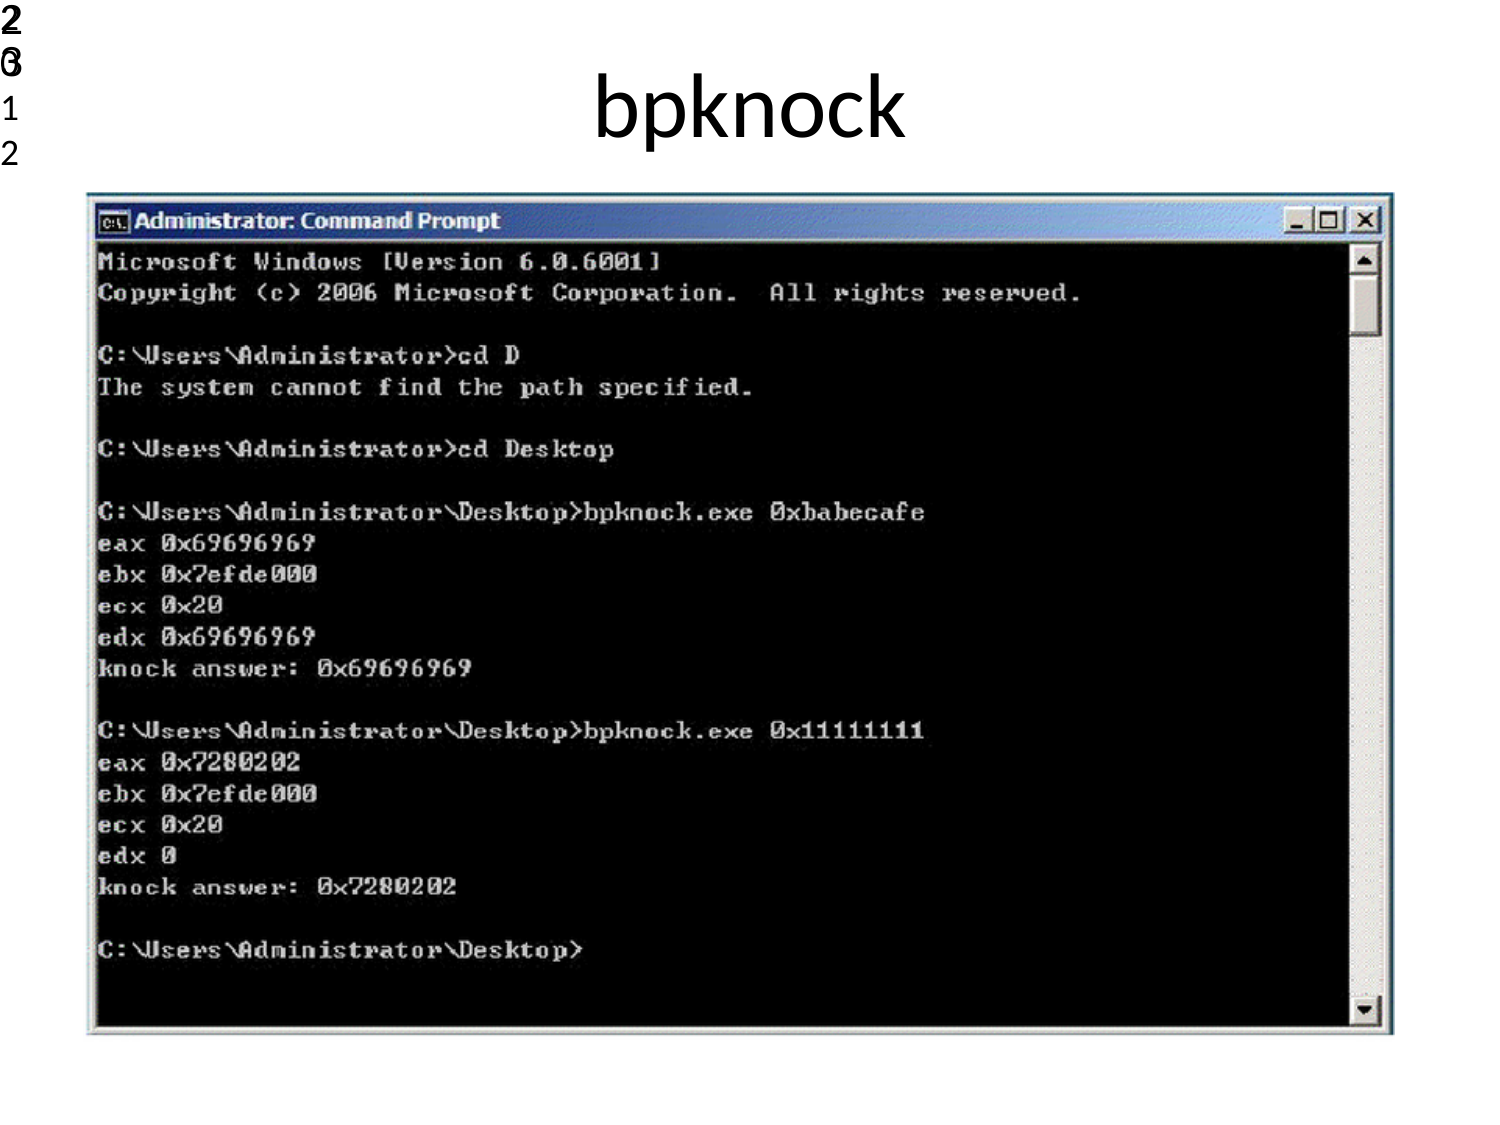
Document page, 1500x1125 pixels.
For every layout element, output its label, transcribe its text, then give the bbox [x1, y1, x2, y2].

title bpknock [75, 6, 1425, 195]
picture [83, 191, 1395, 1043]
